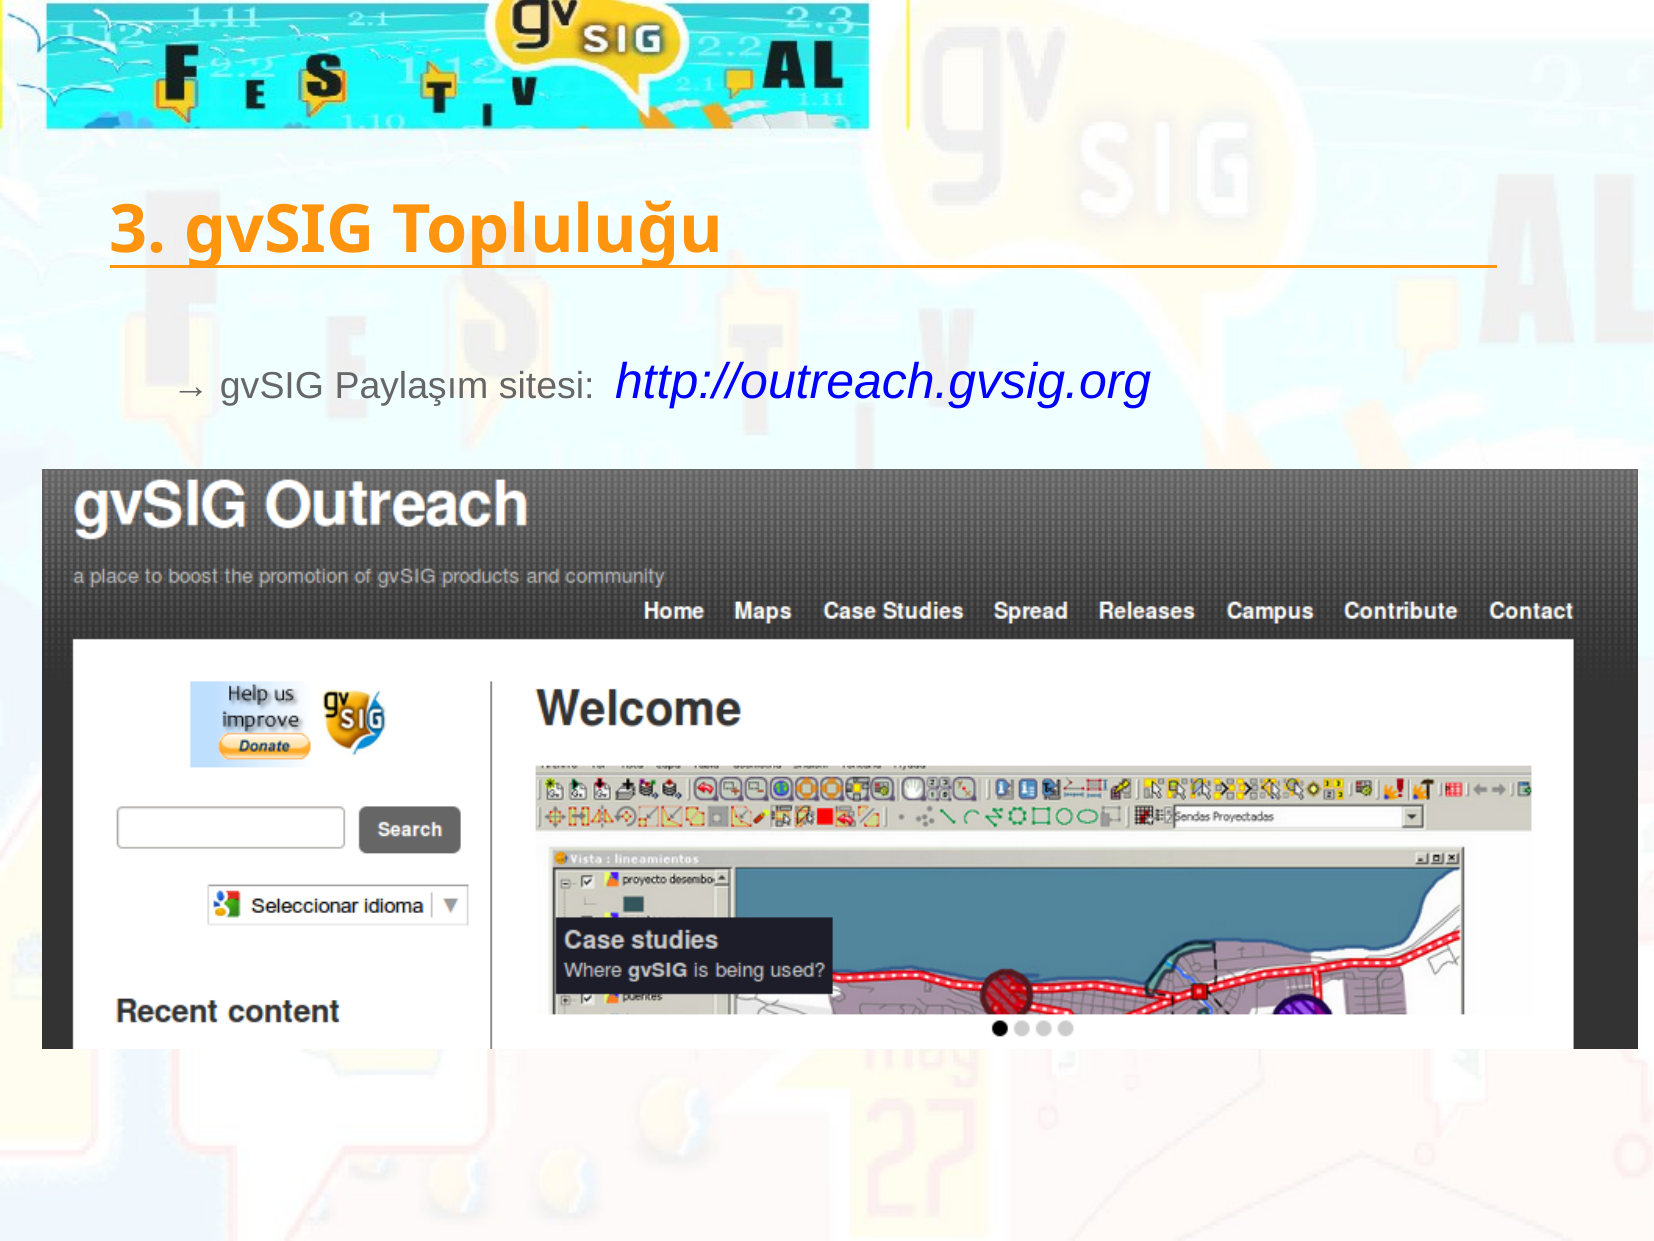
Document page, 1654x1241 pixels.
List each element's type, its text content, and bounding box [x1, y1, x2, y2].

picture [0, 0, 1654, 1241]
text_box → gvSIG Paylaşım sitesi: http://outreach.gvsig.org [157, 345, 1430, 462]
title 3. gvSIG Topluluğu [109, 177, 1598, 276]
